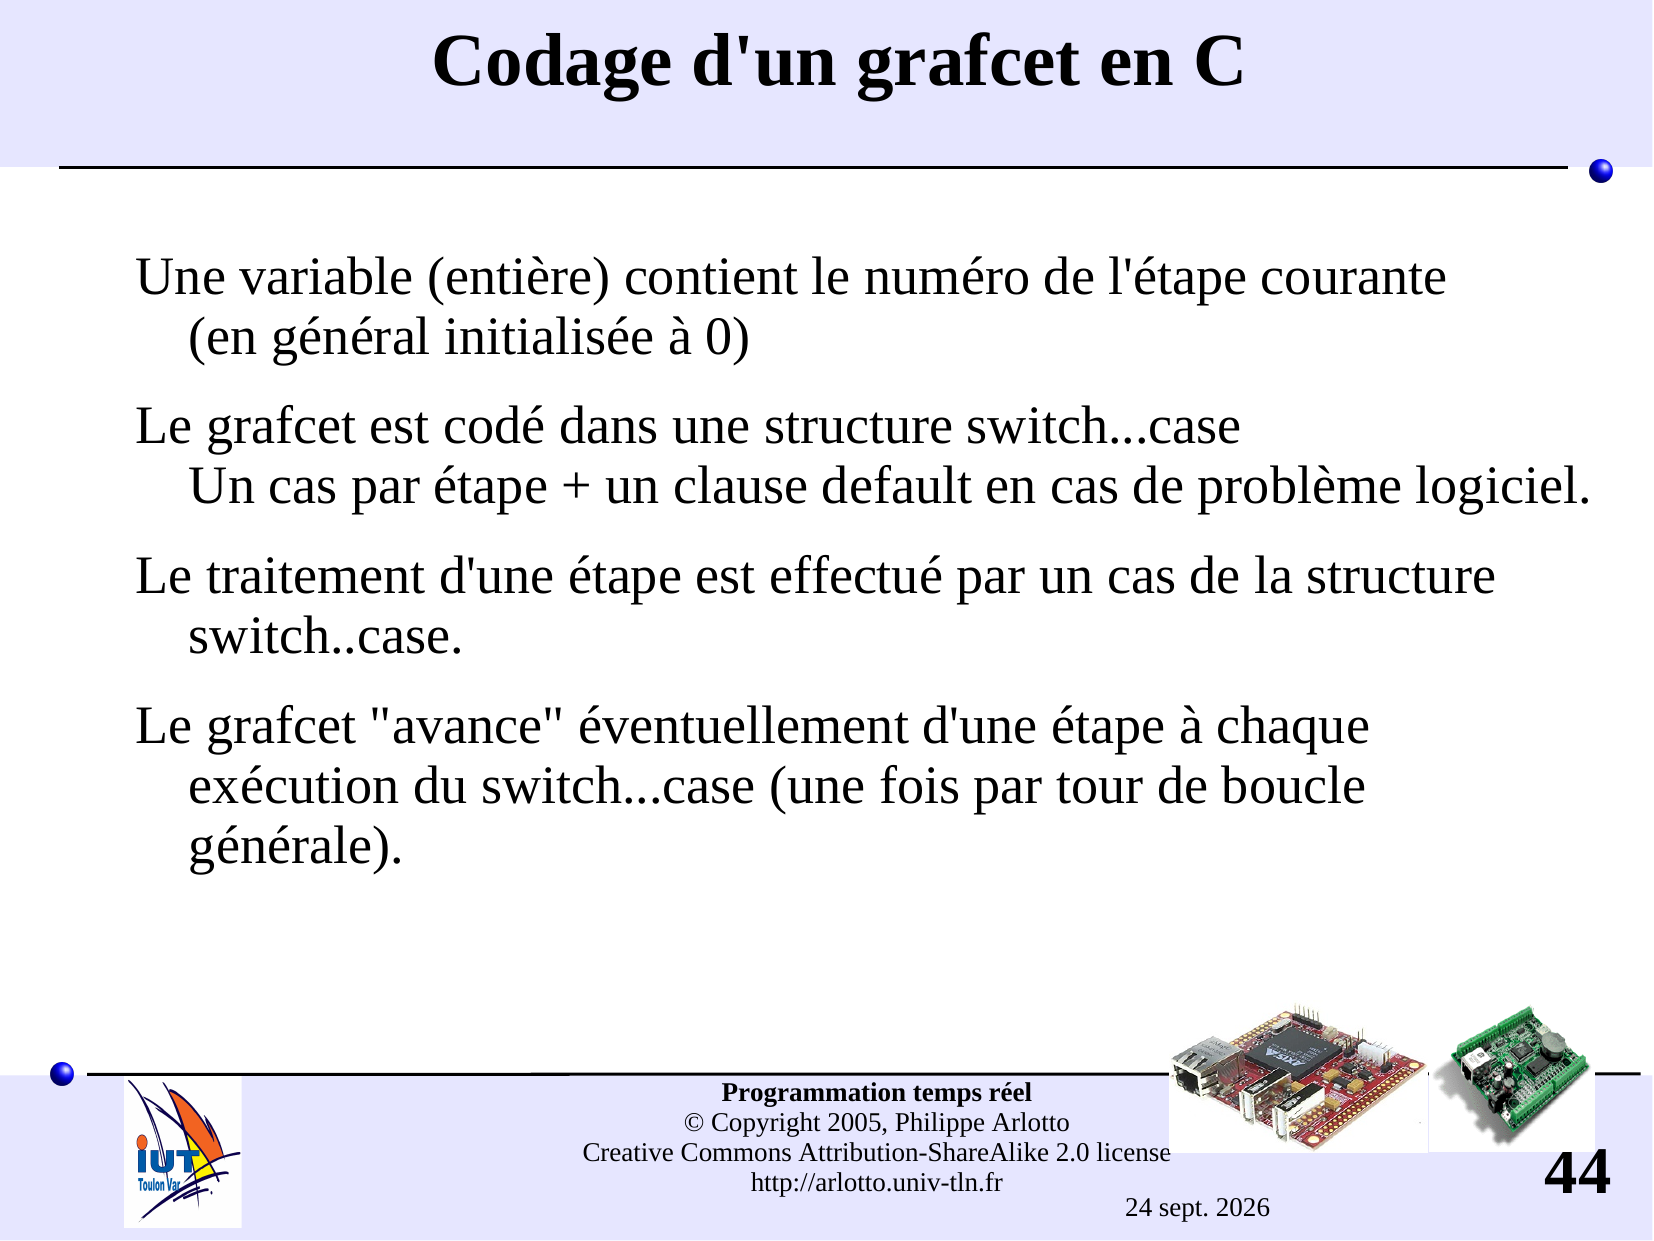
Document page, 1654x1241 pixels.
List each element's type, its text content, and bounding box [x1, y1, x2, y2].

list Une variable (entière) contient le numéro de l'étape courante (en général initialisée à 0) Le grafcet est codé dans une structure switch...case Un cas par étape + un clause default en cas de problème logiciel. Le traitement d'une étape est effectué par un cas de la structure switch..case. Le grafcet "avance" éventuellement d'une étape à chaque exécution du switch...case (une fois par tour de boucle générale). [118, 246, 1595, 945]
picture [1429, 1000, 1595, 1152]
picture [1169, 1000, 1428, 1153]
title Codage d'un grafcet en C [95, 14, 1585, 107]
